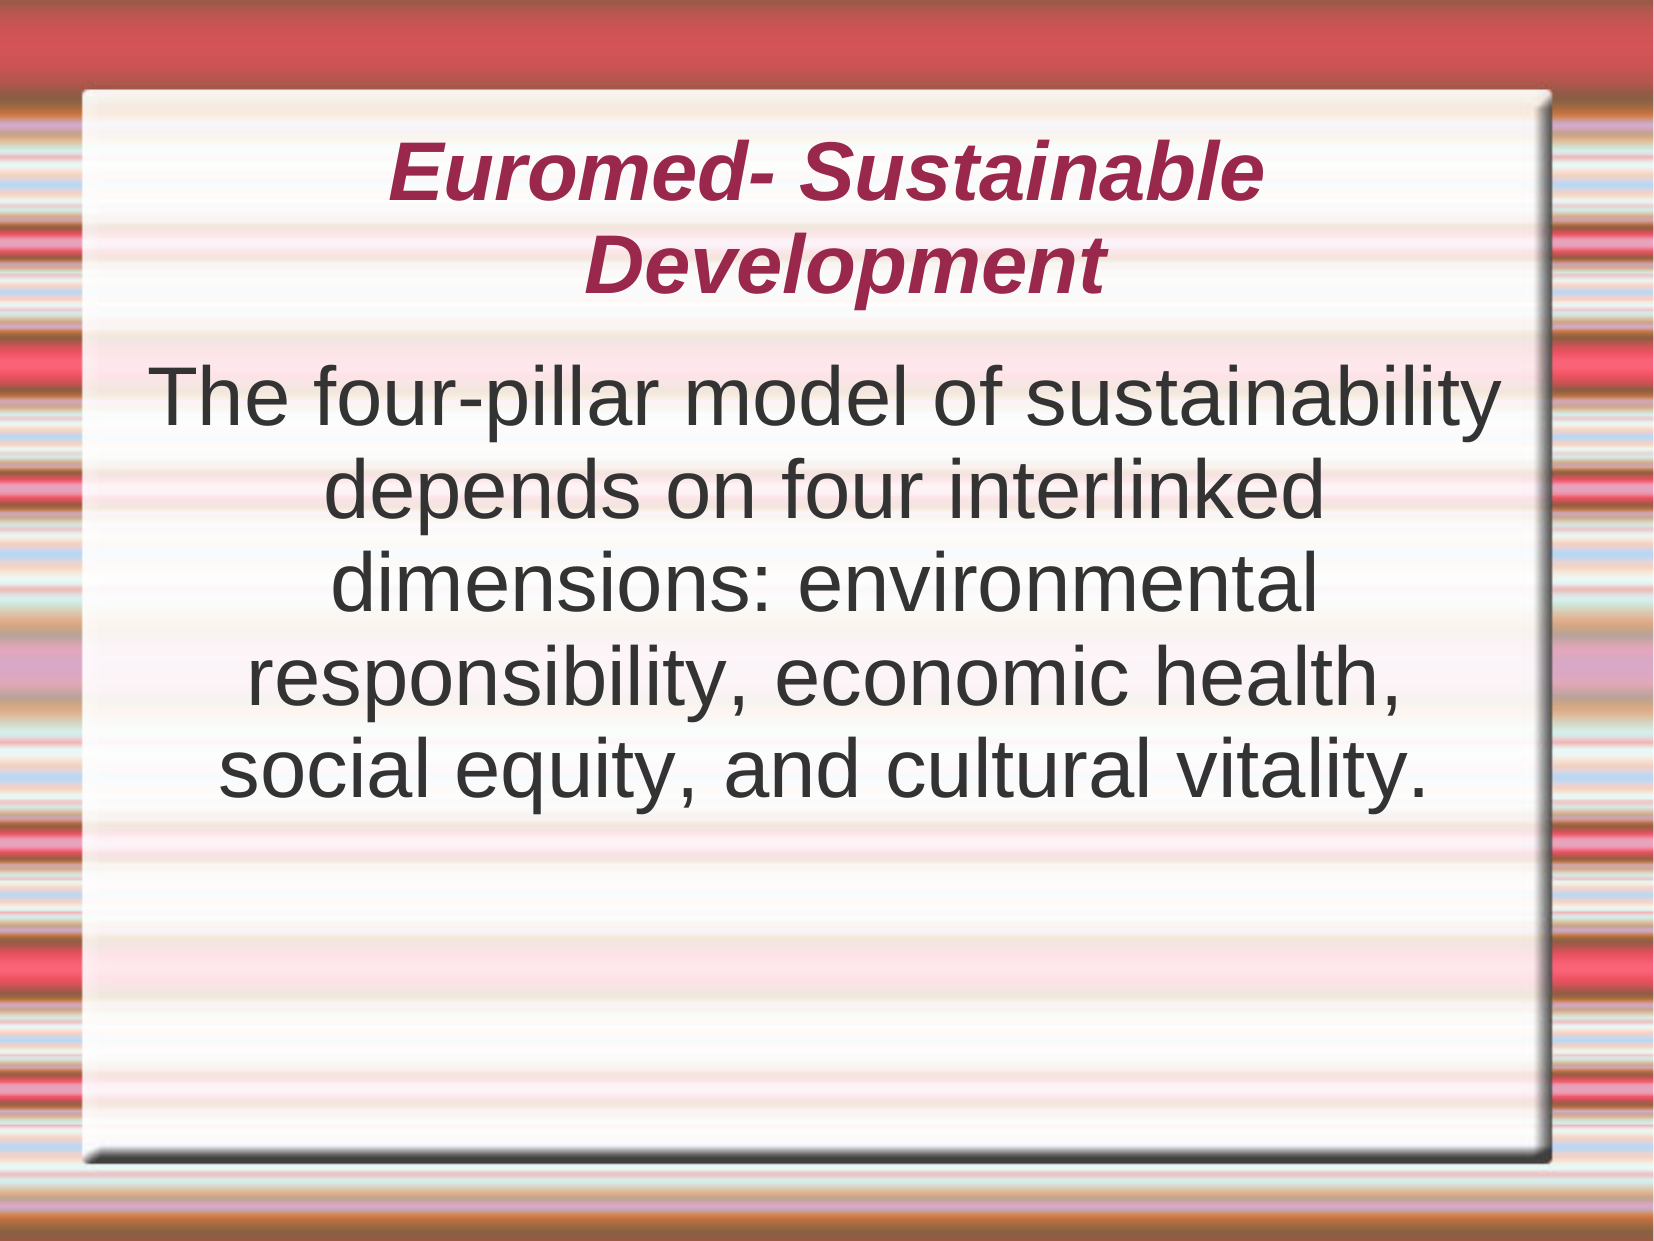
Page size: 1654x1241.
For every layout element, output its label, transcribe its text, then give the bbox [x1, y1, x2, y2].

list The four-pillar model of sustainability depends on four interlinked dimensions: environmental responsibility, economic health, social equity, and cultural vitality. [134, 350, 1516, 1133]
picture [0, 0, 1654, 1241]
title Euromed- Sustainable Development [121, 114, 1534, 322]
